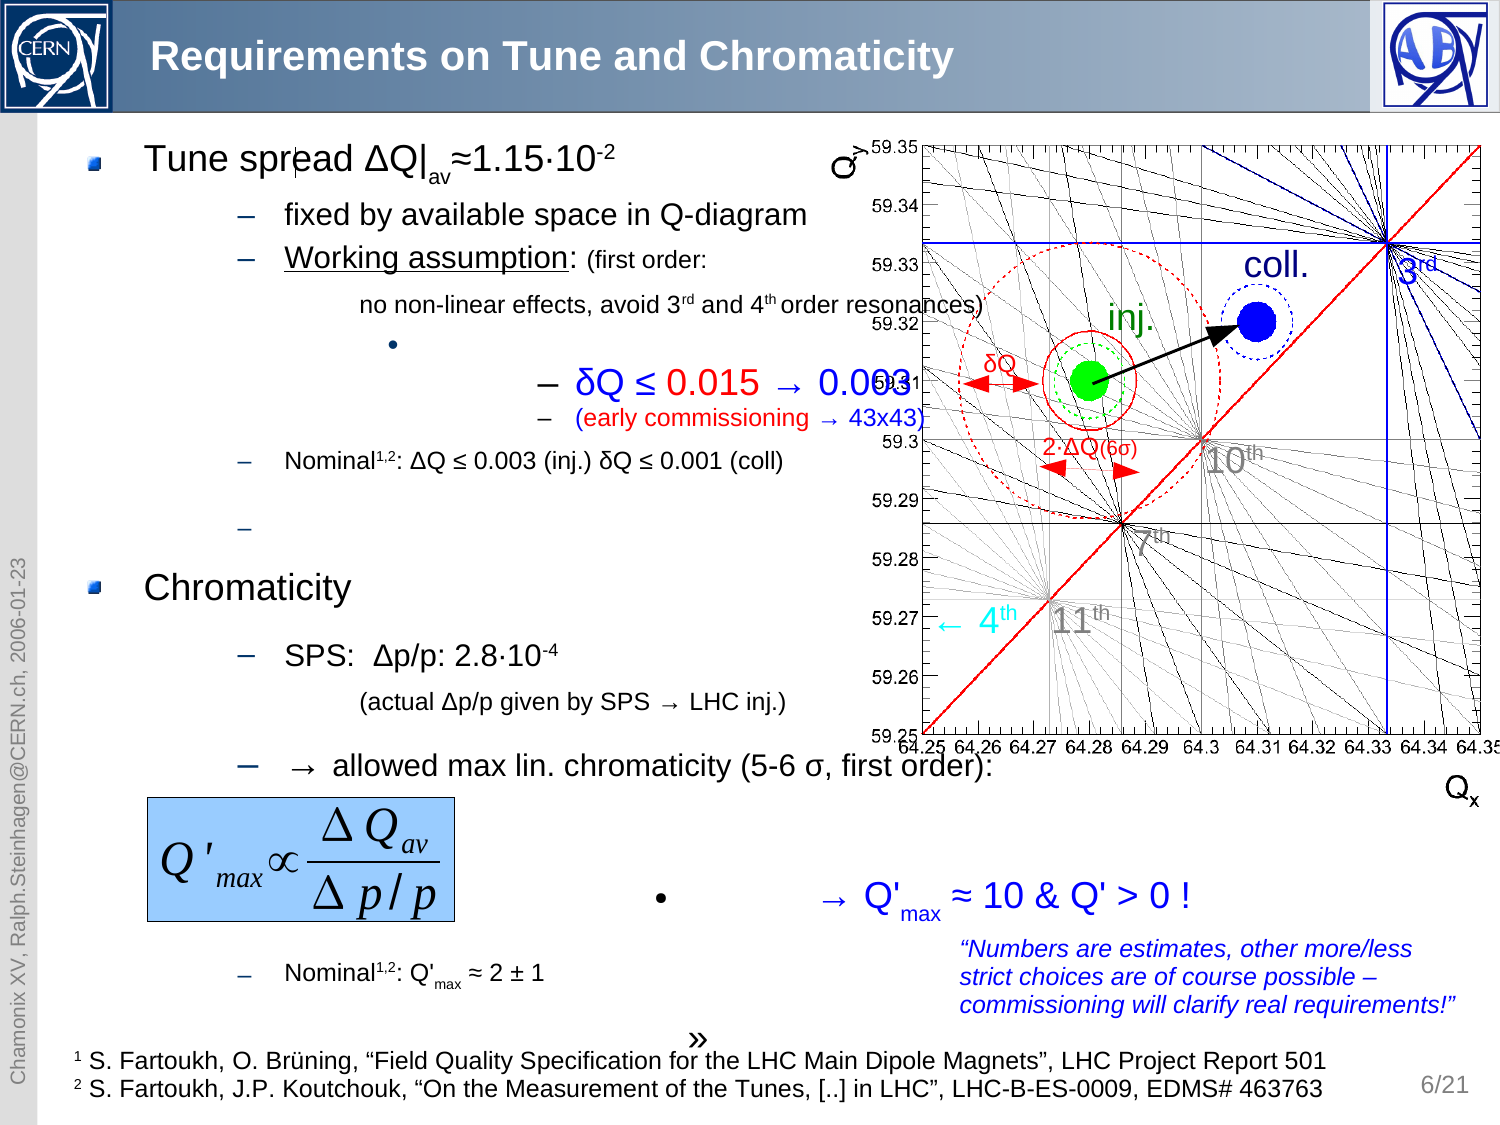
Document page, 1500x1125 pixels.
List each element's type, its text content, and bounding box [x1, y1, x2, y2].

text_box δQ [968, 342, 1032, 386]
text_box 1 S. Fartoukh, O. Brüning, “Field Quality Specification for the LHC Main Dipole Magnets”, LHC Project Report 501 2 S. Fartoukh, J.P. Koutchouk, “On the Measurement of the Tunes, [..] in LHC”, LHC-B-ES-0009, EDMS# 463763 [59, 1039, 1388, 1111]
title Requirements on Tune and Chromaticity [150, 0, 1201, 113]
picture [1382, 1, 1489, 108]
text_box 10th [1204, 431, 1264, 491]
text_box 3rd [1387, 242, 1447, 302]
picture [809, 131, 1500, 816]
text_box inj. [1092, 289, 1171, 347]
text_box coll. [1228, 236, 1326, 294]
chart [147, 797, 455, 922]
text_box 7th [1122, 513, 1182, 573]
list Tune spread ΔQ|av≈1.15∙10-2 fixed by available space in Q-diagram Working assumption: (first order: no non-linear effects, avoid 3rd and 4th order resonances) δQ ≤ 0.015 → 0.003 (early commissioning → 43x43) Nominal1,2: ΔQ ≤ 0.003 (inj.) δQ ≤ 0.001 (coll) Chromaticity SPS: Δp/p: 2.8∙10-4 (actual Δp/p given by SPS → LHC inj.) → allowed max lin. chromaticity (5-6 σ, first order): → Q'max ≈ 10 & Q' > 0 ! Nominal1,2: Q'max ≈ 2 ± 1 [87, 137, 1438, 1059]
text_box ← 4th [944, 590, 1004, 650]
picture [0, 0, 113, 113]
text_box “Numbers are estimates, other more/less strict choices are of course possible – commissioning will clarify real requirements!” [944, 927, 1477, 1026]
text_box 2∙ΔQ(6σ) [1027, 425, 1153, 469]
text_box 11th [1051, 590, 1111, 650]
